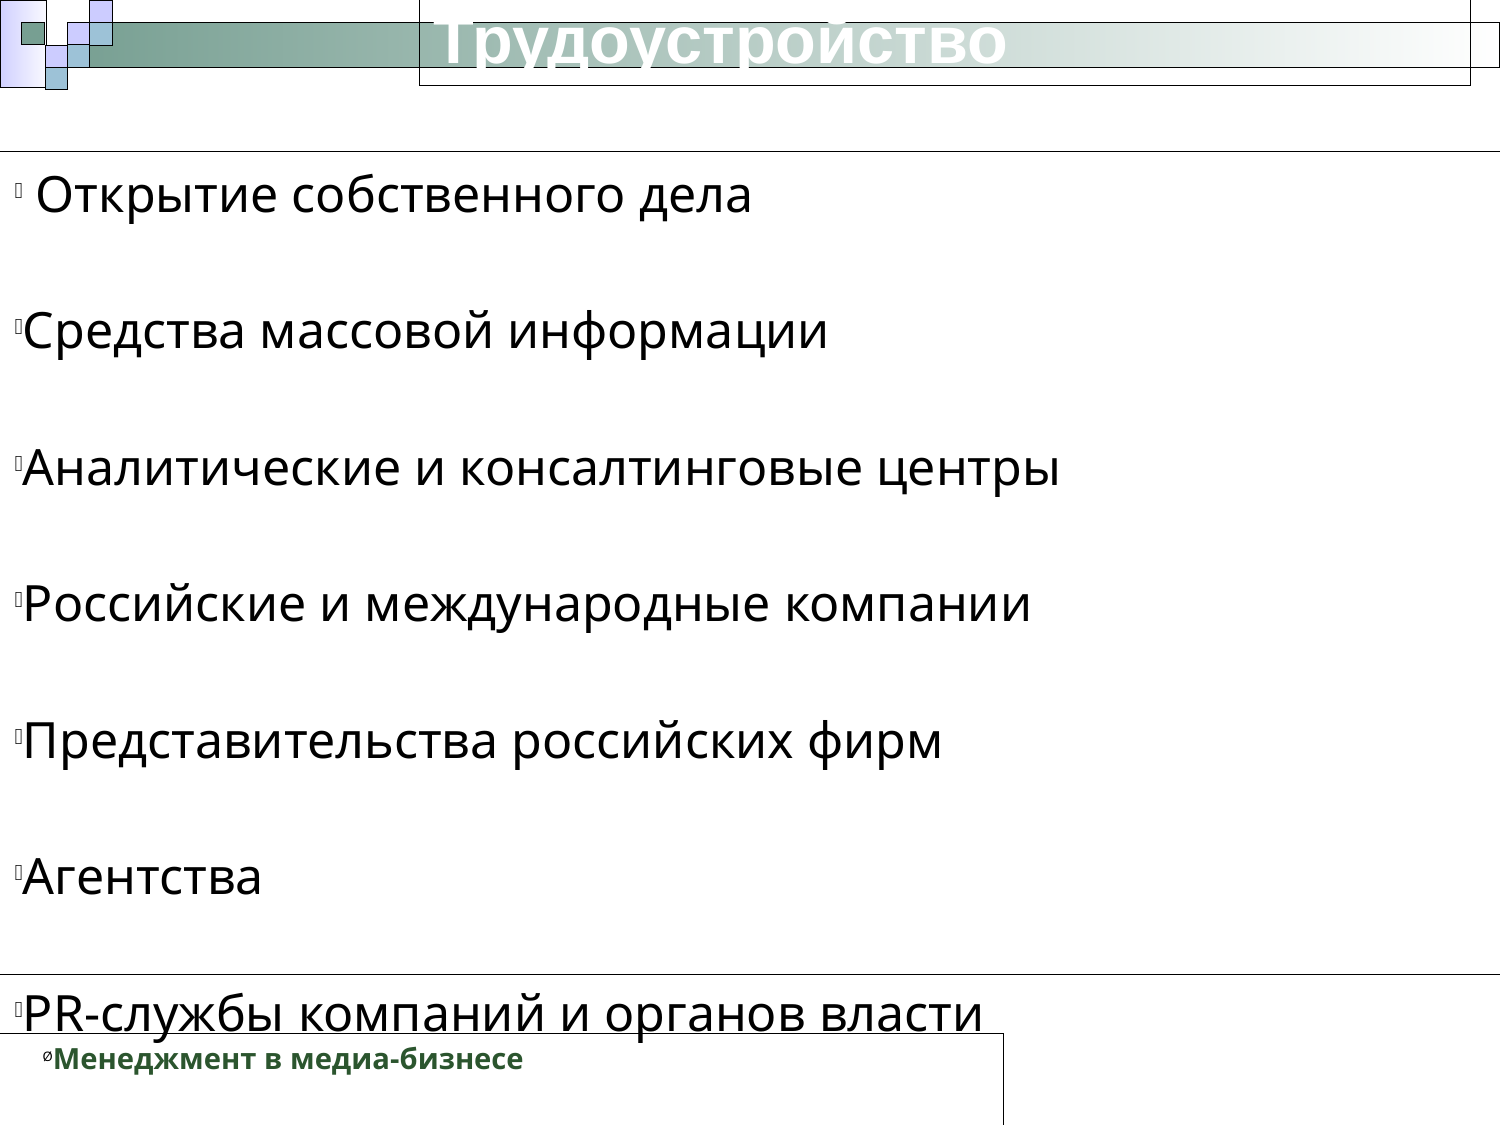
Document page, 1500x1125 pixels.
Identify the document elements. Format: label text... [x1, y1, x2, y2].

text_box Менеджмент в медиа-бизнесе [0, 1033, 1004, 1125]
text_box Трудоустройство [419, 0, 1471, 86]
text_box Открытие собственного дела Средства массовой информации Аналитические и консалтинговые центры Российские и международные компании Представительства российских фирм Агентства РR-службы компаний и органов власти [0, 151, 1500, 975]
